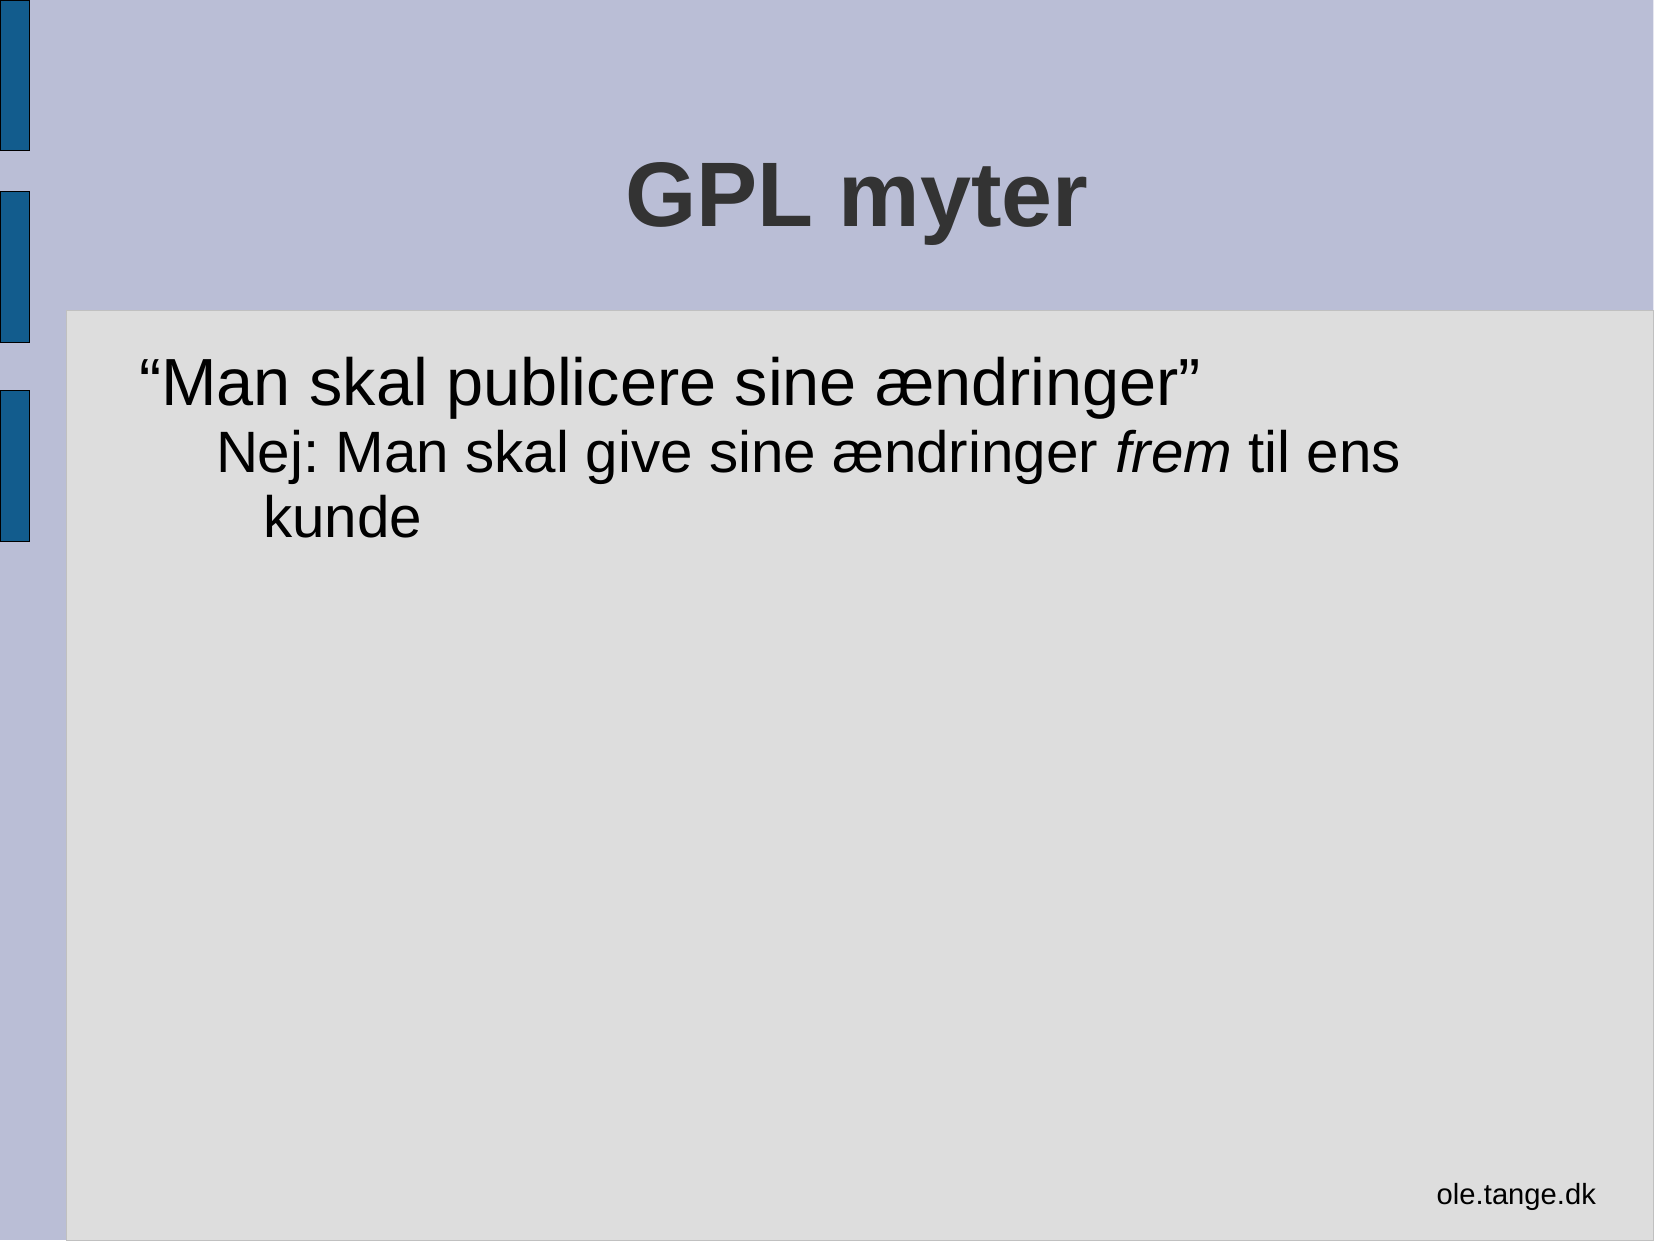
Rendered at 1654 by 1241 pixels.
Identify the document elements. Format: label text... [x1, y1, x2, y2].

title GPL myter [121, 91, 1534, 299]
list “Man skal publicere sine ændringer” Nej: Man skal give sine ændringer frem til ens kunde [121, 344, 1534, 1127]
